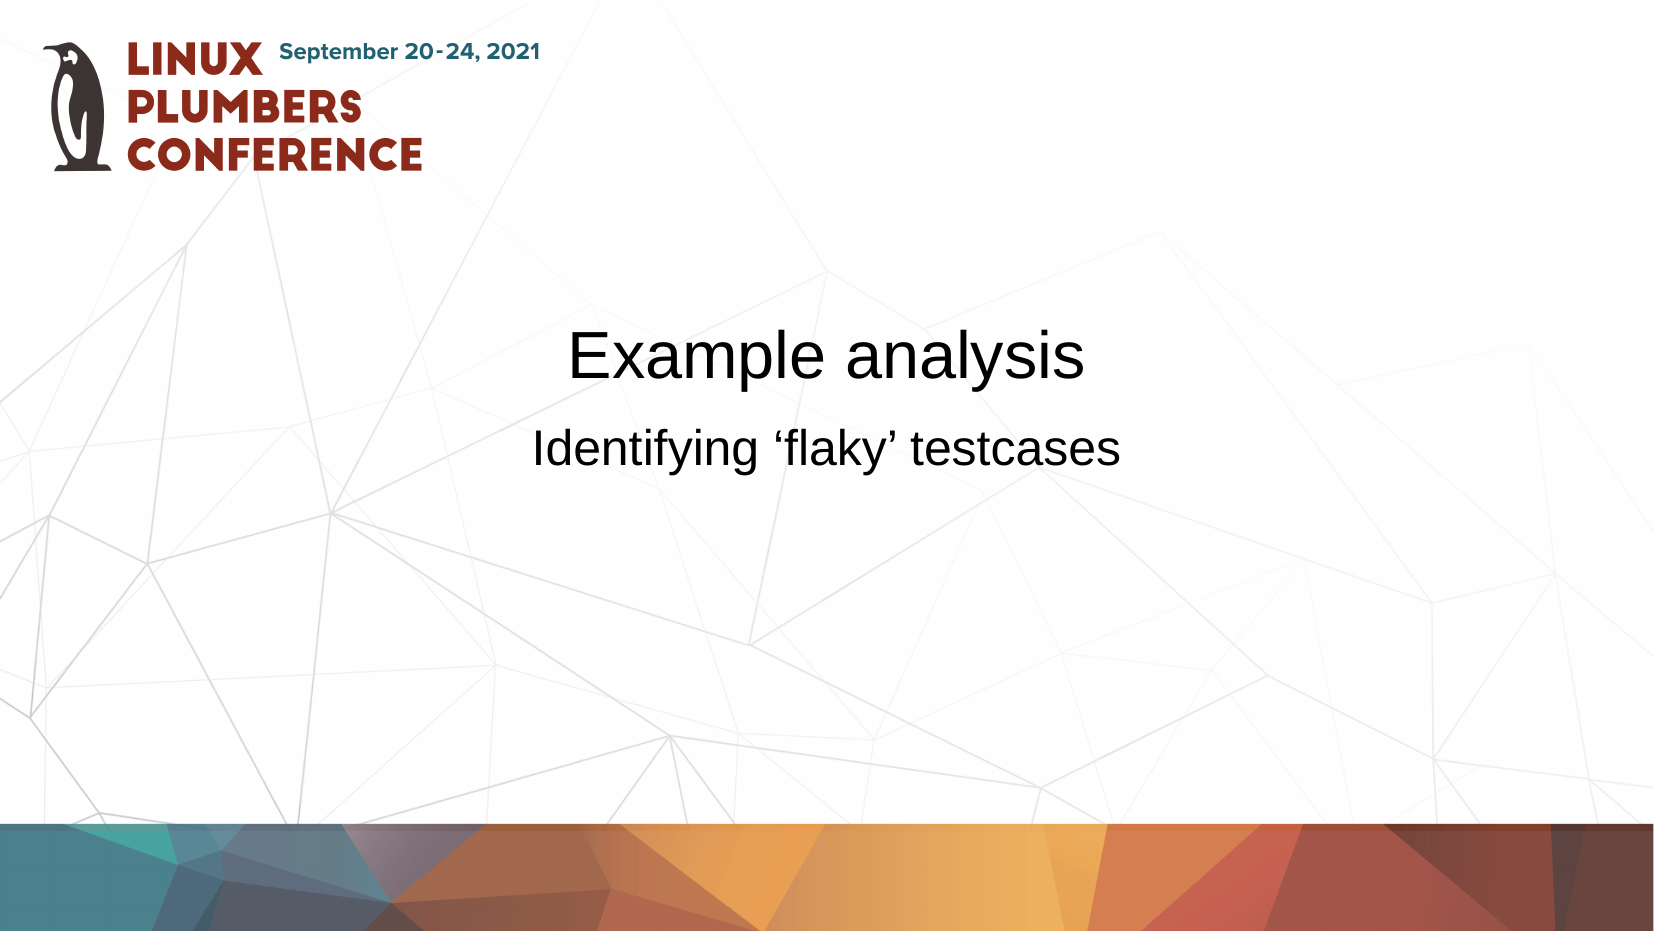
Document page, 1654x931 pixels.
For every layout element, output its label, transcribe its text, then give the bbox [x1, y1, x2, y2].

picture [0, 0, 1654, 931]
subtitle Example analysis Identifying ‘flaky’ testcases [82, 37, 1571, 757]
